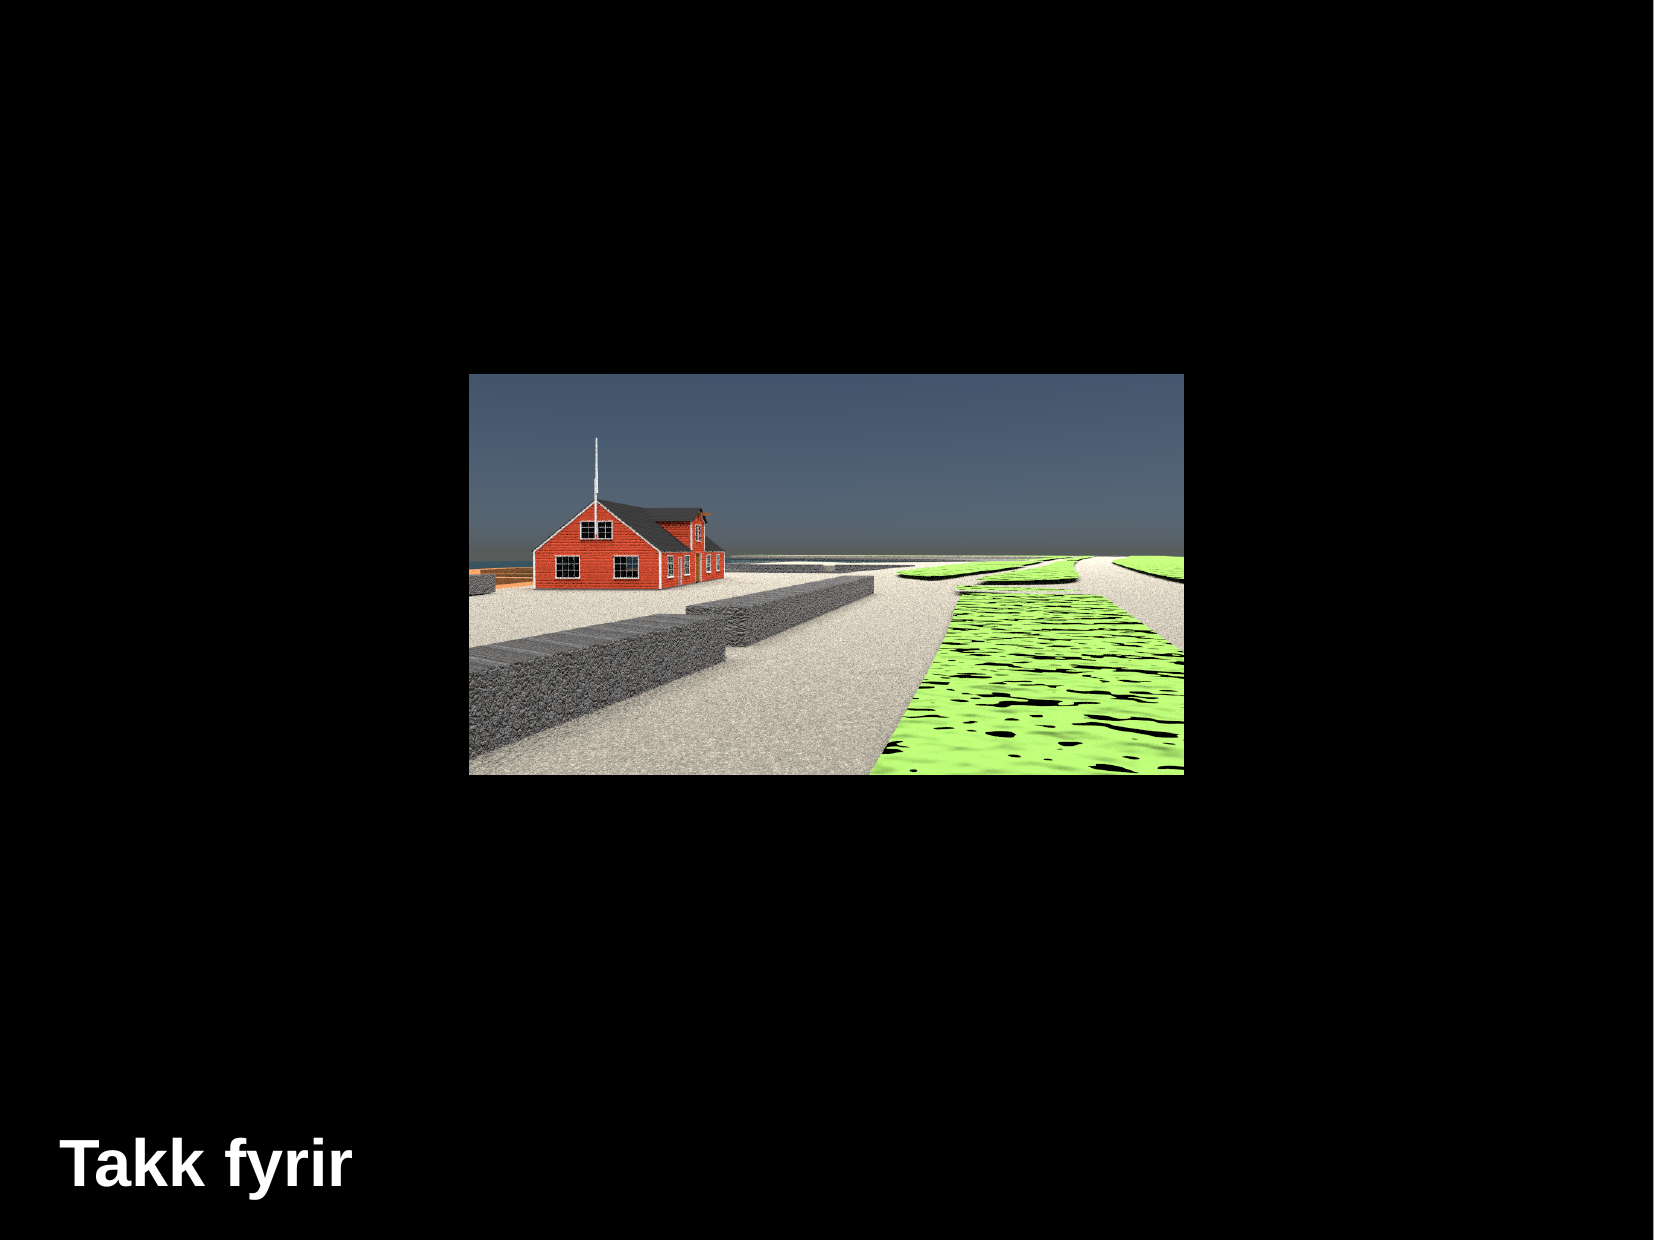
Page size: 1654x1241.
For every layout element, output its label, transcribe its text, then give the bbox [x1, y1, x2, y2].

title Takk fyrir [59, 1098, 1548, 1229]
picture [469, 374, 1184, 775]
